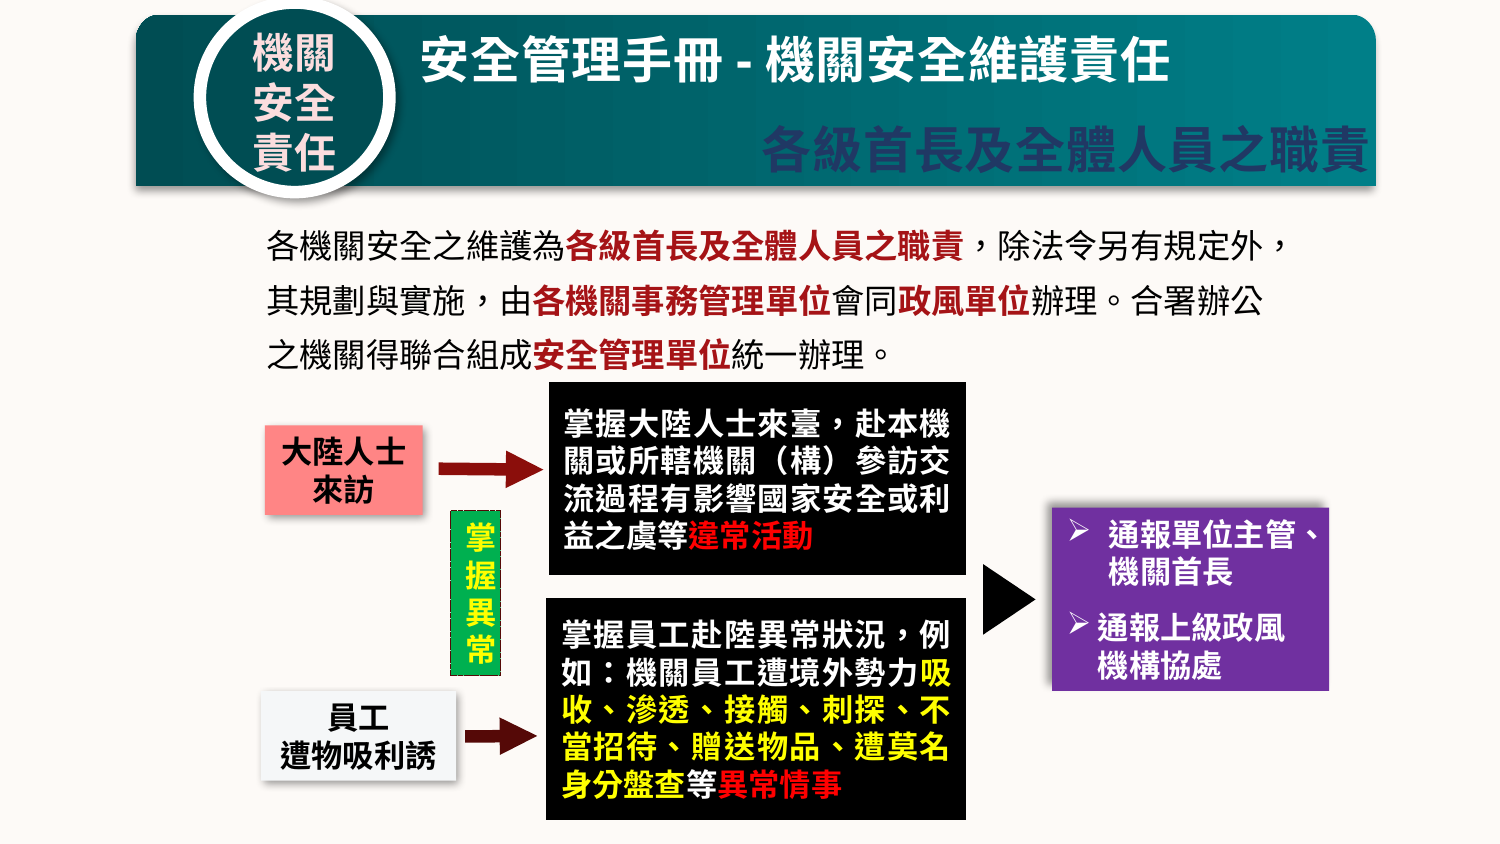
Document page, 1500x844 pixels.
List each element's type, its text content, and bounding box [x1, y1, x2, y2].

text_box [135, 2, 1376, 193]
text_box 掌握大陸人士來臺，赴本機關或所轄機關（構）參訪交流過程有影響國家安全或利益之虞等違常活動 [549, 382, 966, 575]
text_box 通報單位主管、機關首長 通報上級政風機構協處 [1052, 507, 1330, 691]
text_box 各級首長及全體人員之職責 [750, 95, 1500, 182]
text_box 機關 安全 責任 [187, 19, 402, 185]
text_box 各機關安全之維護為各級首長及全體人員之職責，除法令另有規定外，其規劃與實施，由各機關事務管理單位會同政風單位辦理。合署辦公之機關得聯合組成安全管理單位統一辦理。 [251, 203, 1290, 382]
text_box 員工 遭物吸利誘 [260, 691, 457, 781]
text_box [983, 564, 1036, 635]
text_box 大陸人士 來訪 [264, 425, 423, 515]
text_box 安全管理手冊-機關安全維護責任 [399, 5, 1190, 93]
text_box 掌握異常 [450, 510, 501, 676]
text_box 掌握員工赴陸異常狀況，例如：機關員工遭境外勢力吸收、滲透、接觸、刺探、不當招待、贈送物品、遭莫名身分盤查等異常情事 [546, 598, 966, 820]
